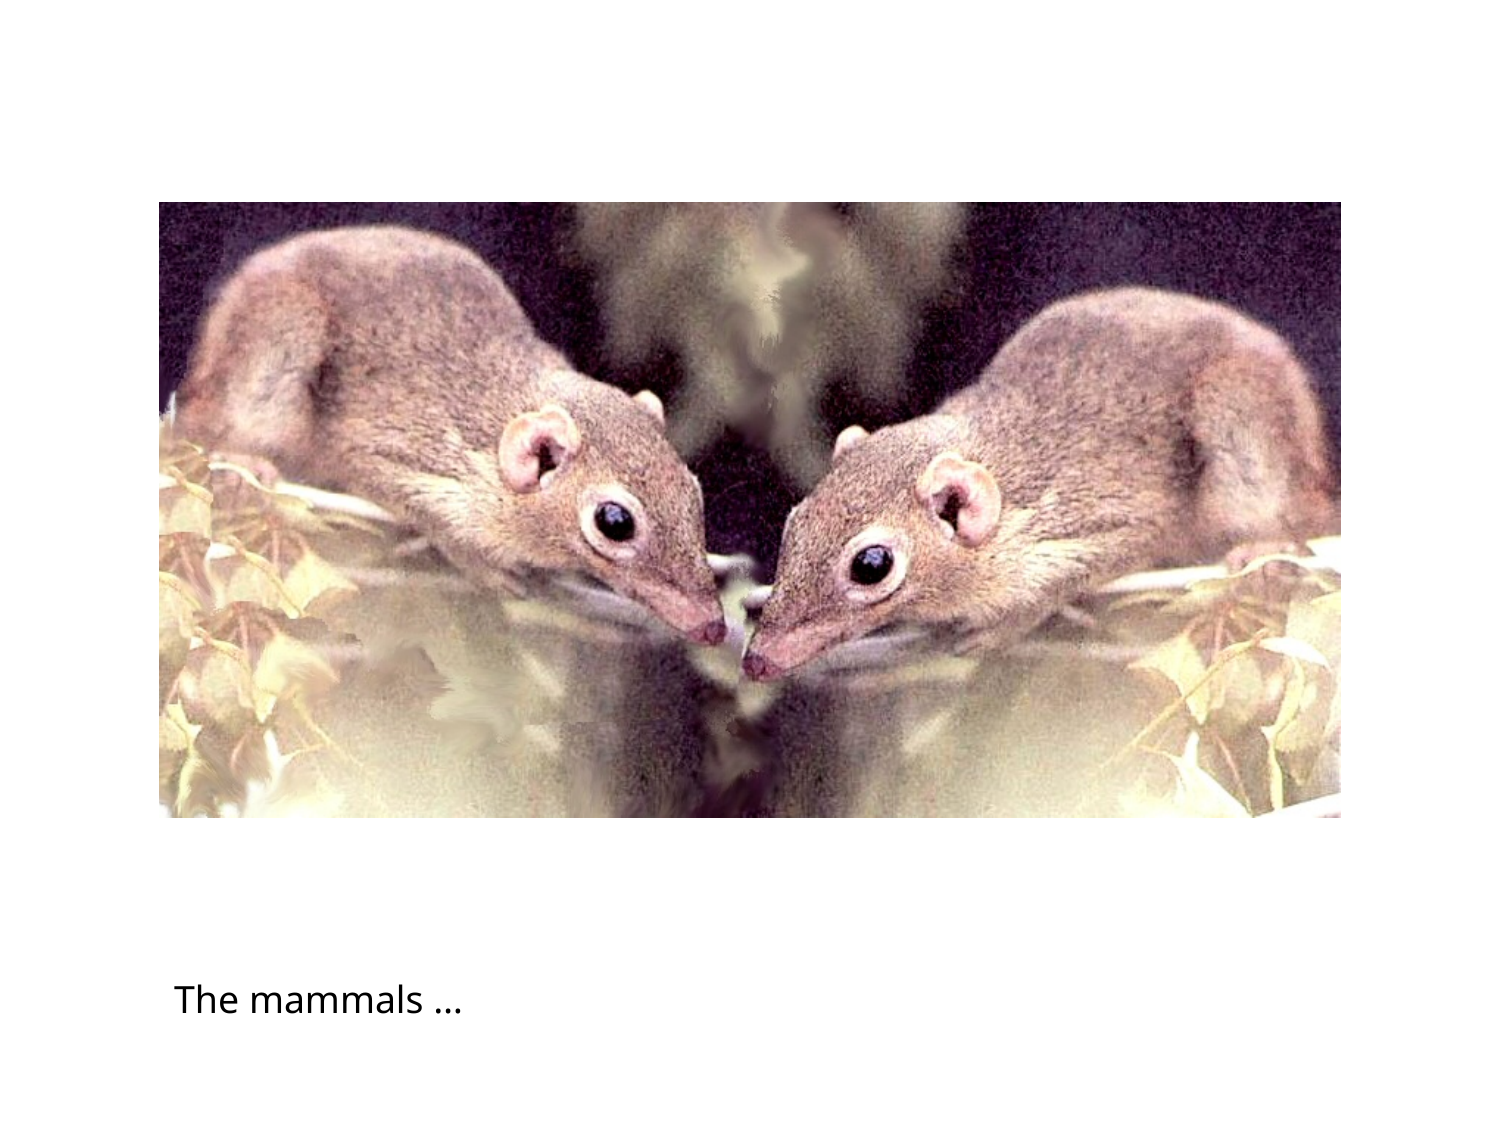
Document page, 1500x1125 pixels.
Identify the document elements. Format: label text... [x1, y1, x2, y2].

picture [159, 202, 1341, 818]
text_box The mammals … [159, 968, 798, 1029]
